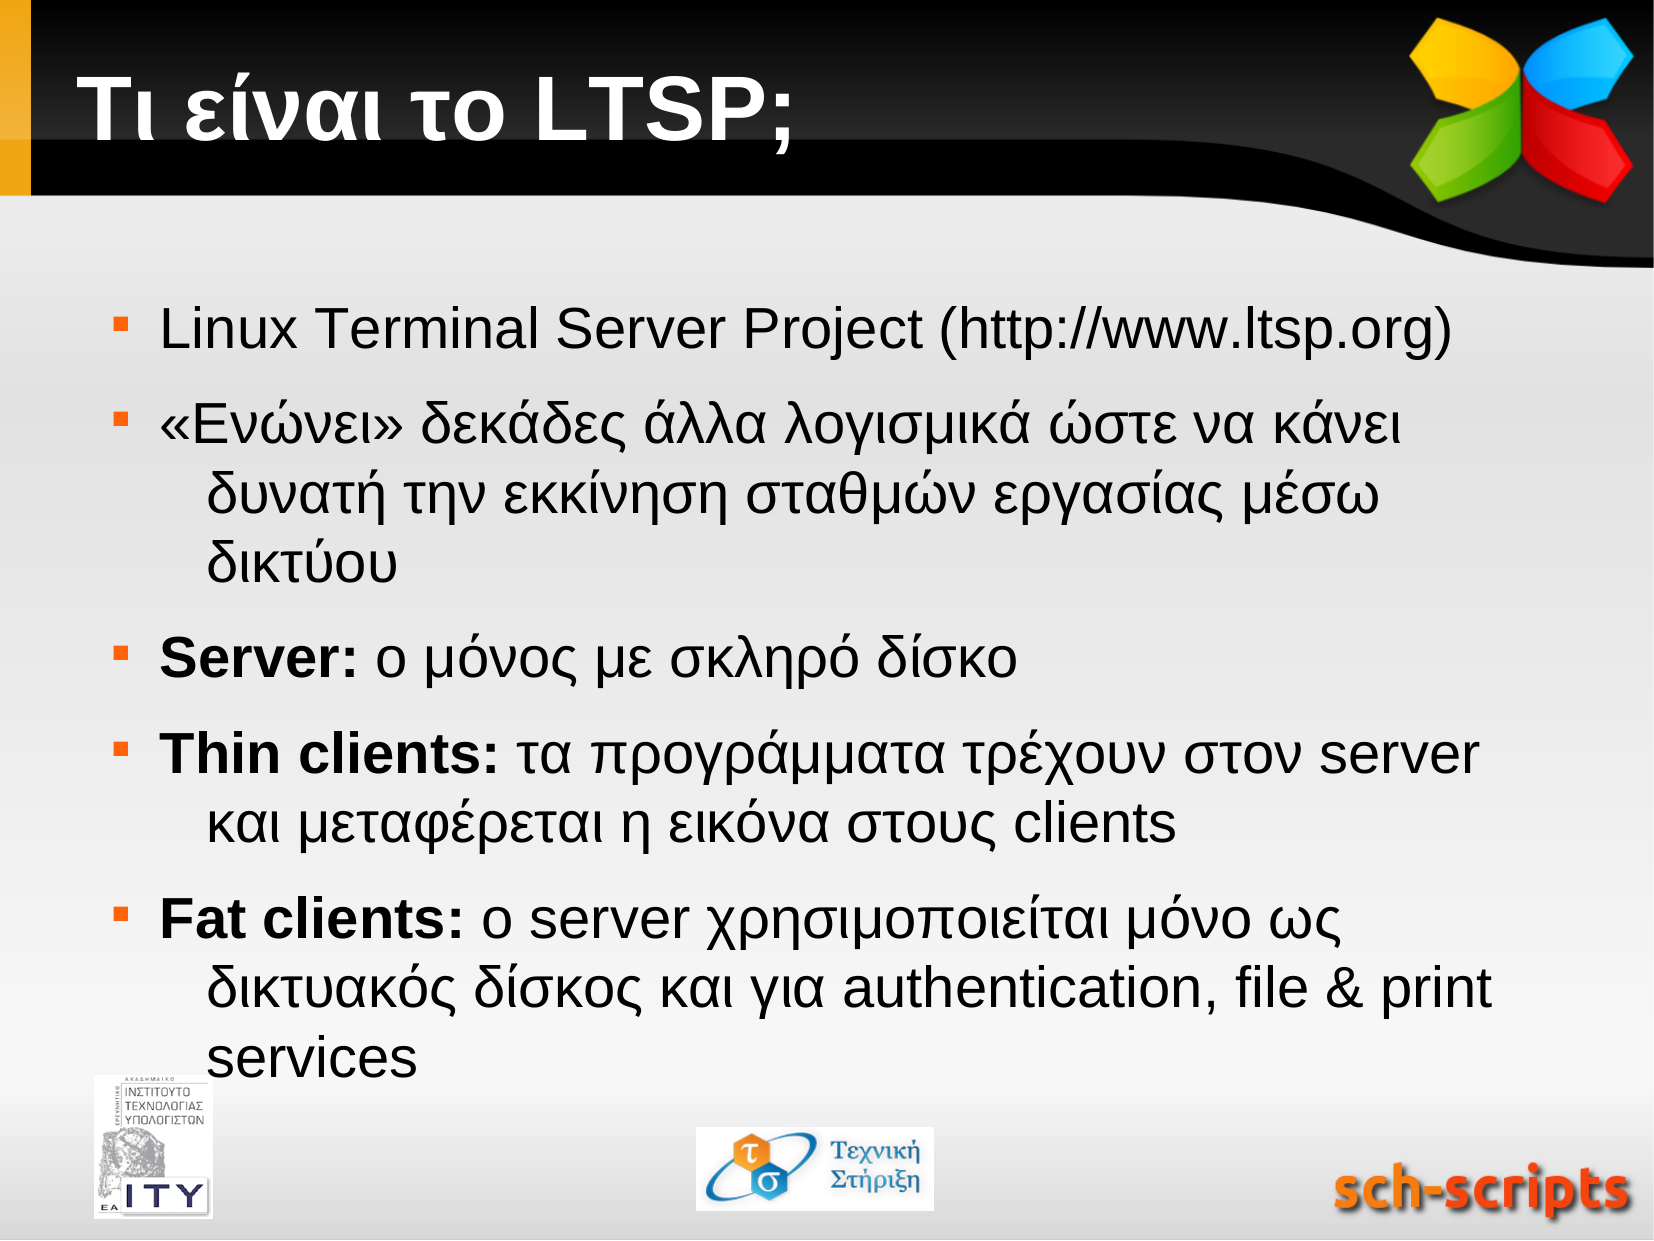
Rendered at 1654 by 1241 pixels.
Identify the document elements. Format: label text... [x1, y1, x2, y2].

list Linux Terminal Server Project (http://www.ltsp.org) «Ενώνει» δεκάδες άλλα λογισμικά ώστε να κάνει δυνατή την εκκίνηση σταθμών εργασίας μέσω δικτύου Server: ο μόνος με σκληρό δίσκο Thin clients: τα προγράμματα τρέχουν στον server και μεταφέρεται η εικόνα στους clients Fat clients: ο server χρησιμοποιείται μόνο ως δικτυακός δίσκος και για authentication, file & print services [82, 290, 1571, 1094]
picture [0, 0, 1654, 1241]
title Τι είναι το LTSP; [76, 7, 1565, 200]
